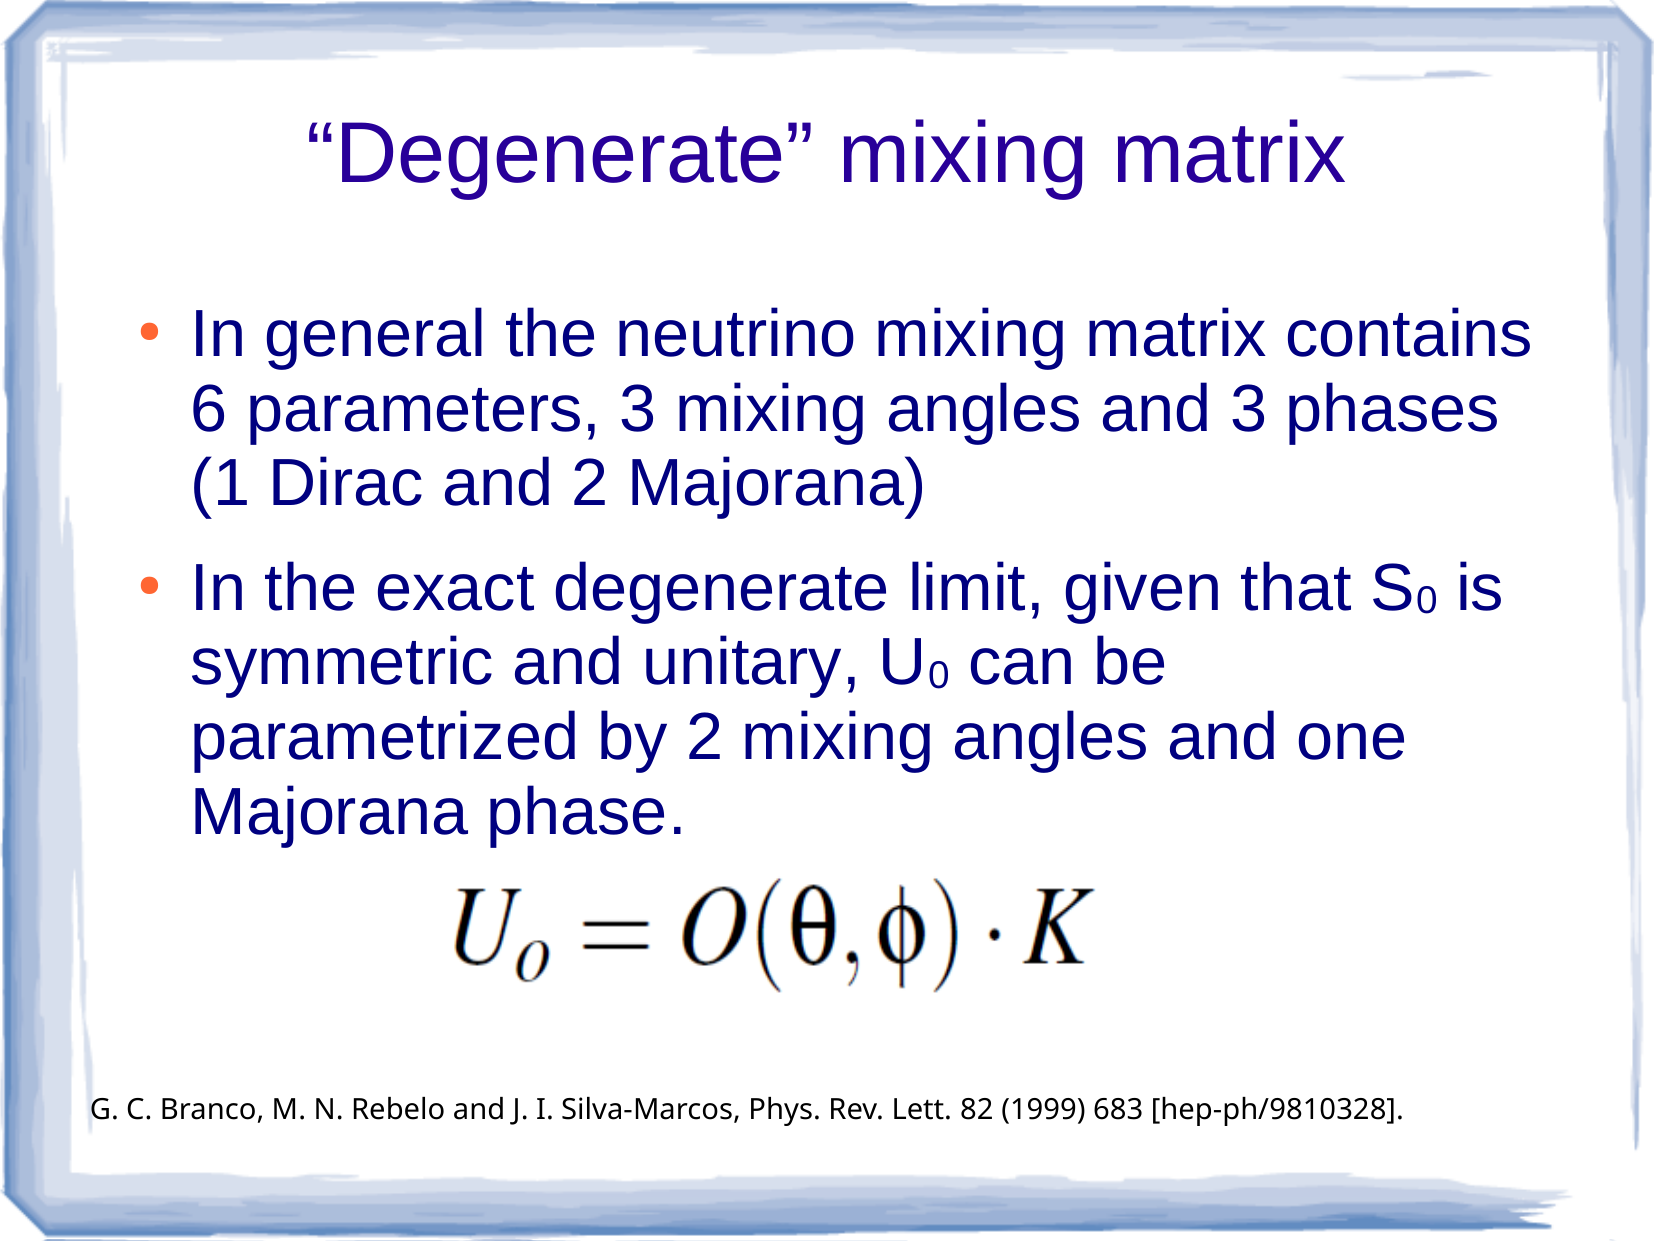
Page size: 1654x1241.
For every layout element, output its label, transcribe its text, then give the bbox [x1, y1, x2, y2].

title “Degenerate” mixing matrix [82, 49, 1571, 257]
list In general the neutrino mixing matrix contains 6 parameters, 3 mixing angles and 3 phases (1 Dirac and 2 Majorana) In the exact degenerate limit, given that S0 is symmetric and unitary, U0 can be parametrized by 2 mixing angles and one Majorana phase. [120, 295, 1573, 976]
picture [0, 0, 1654, 1241]
text_box G. C. Branco, M. N. Rebelo and J. I. Silva-Marcos, Phys. Rev. Lett. 82 (1999) 683 [hep-ph/9810328]. [75, 1080, 1654, 1130]
